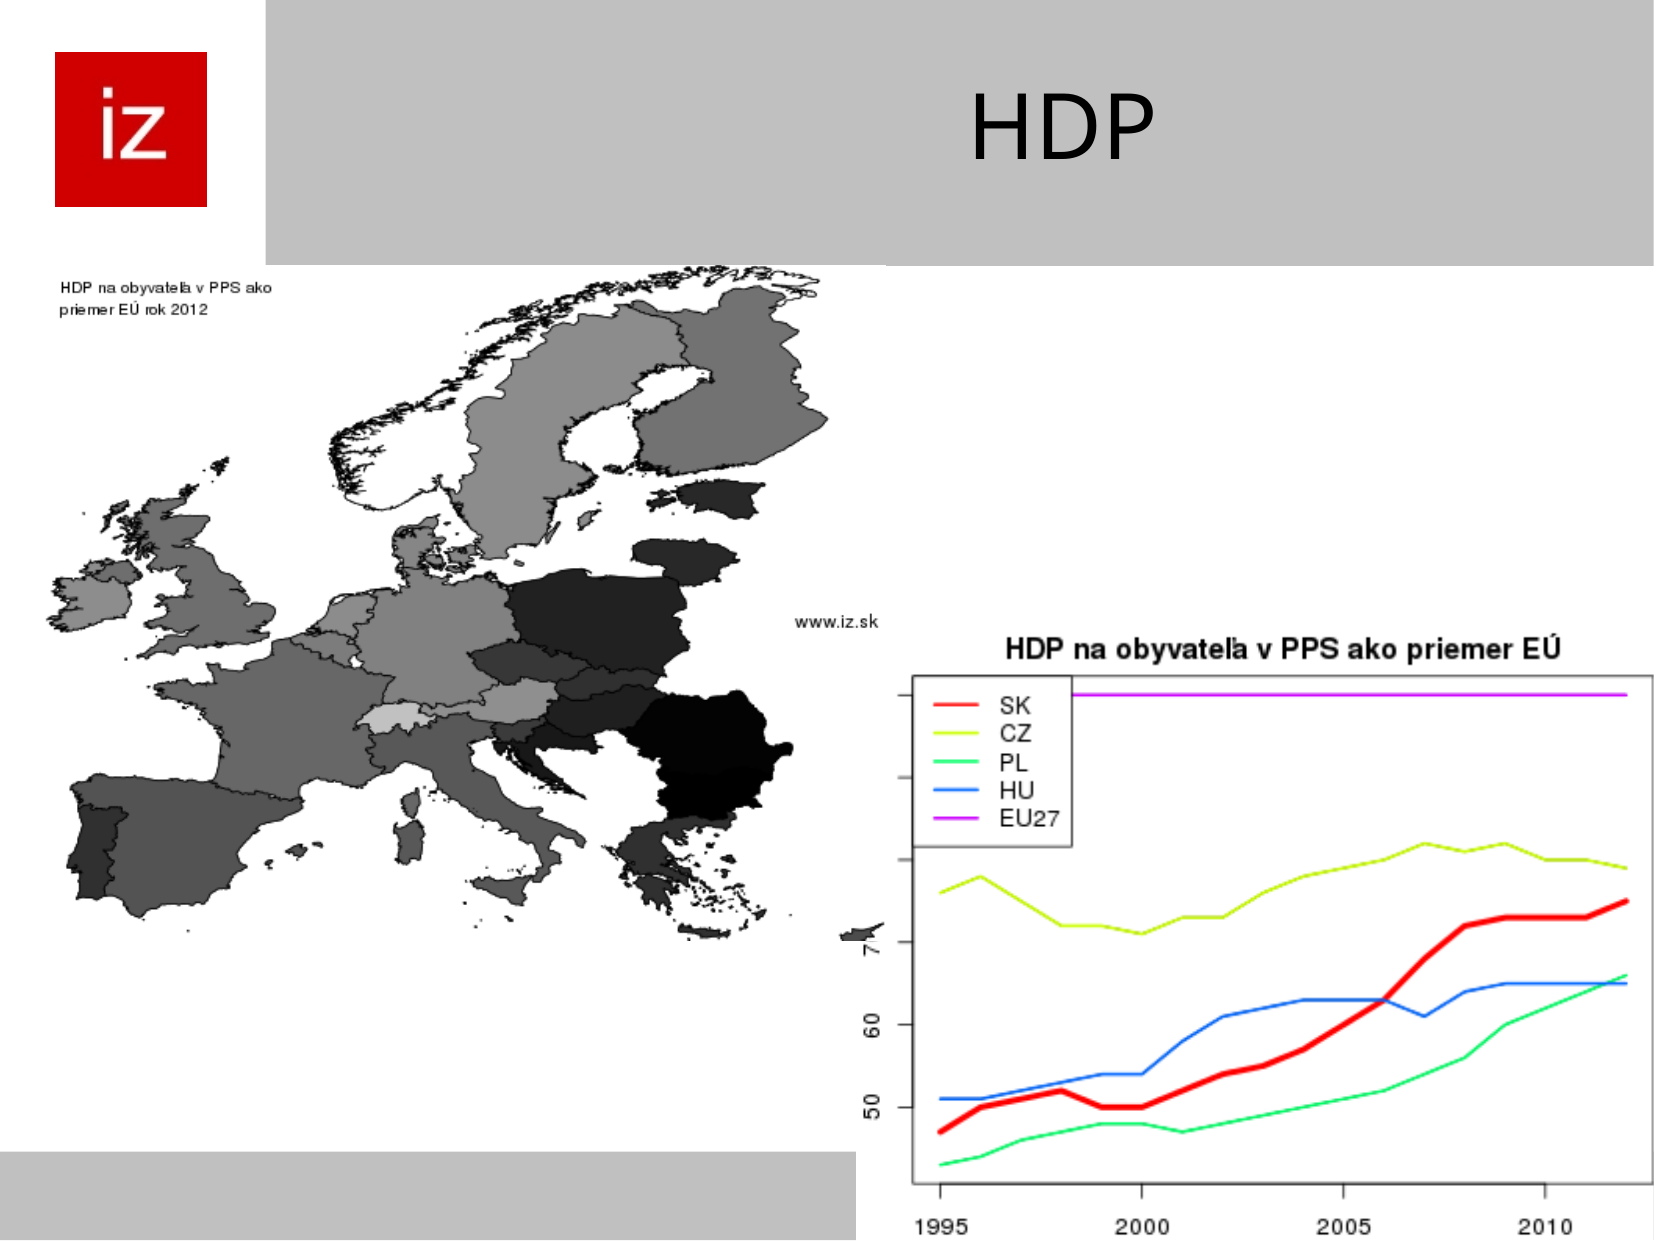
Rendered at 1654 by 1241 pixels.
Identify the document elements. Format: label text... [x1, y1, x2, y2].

picture [26, 265, 1654, 1241]
title HDP [561, 78, 1565, 189]
picture [55, 52, 207, 207]
